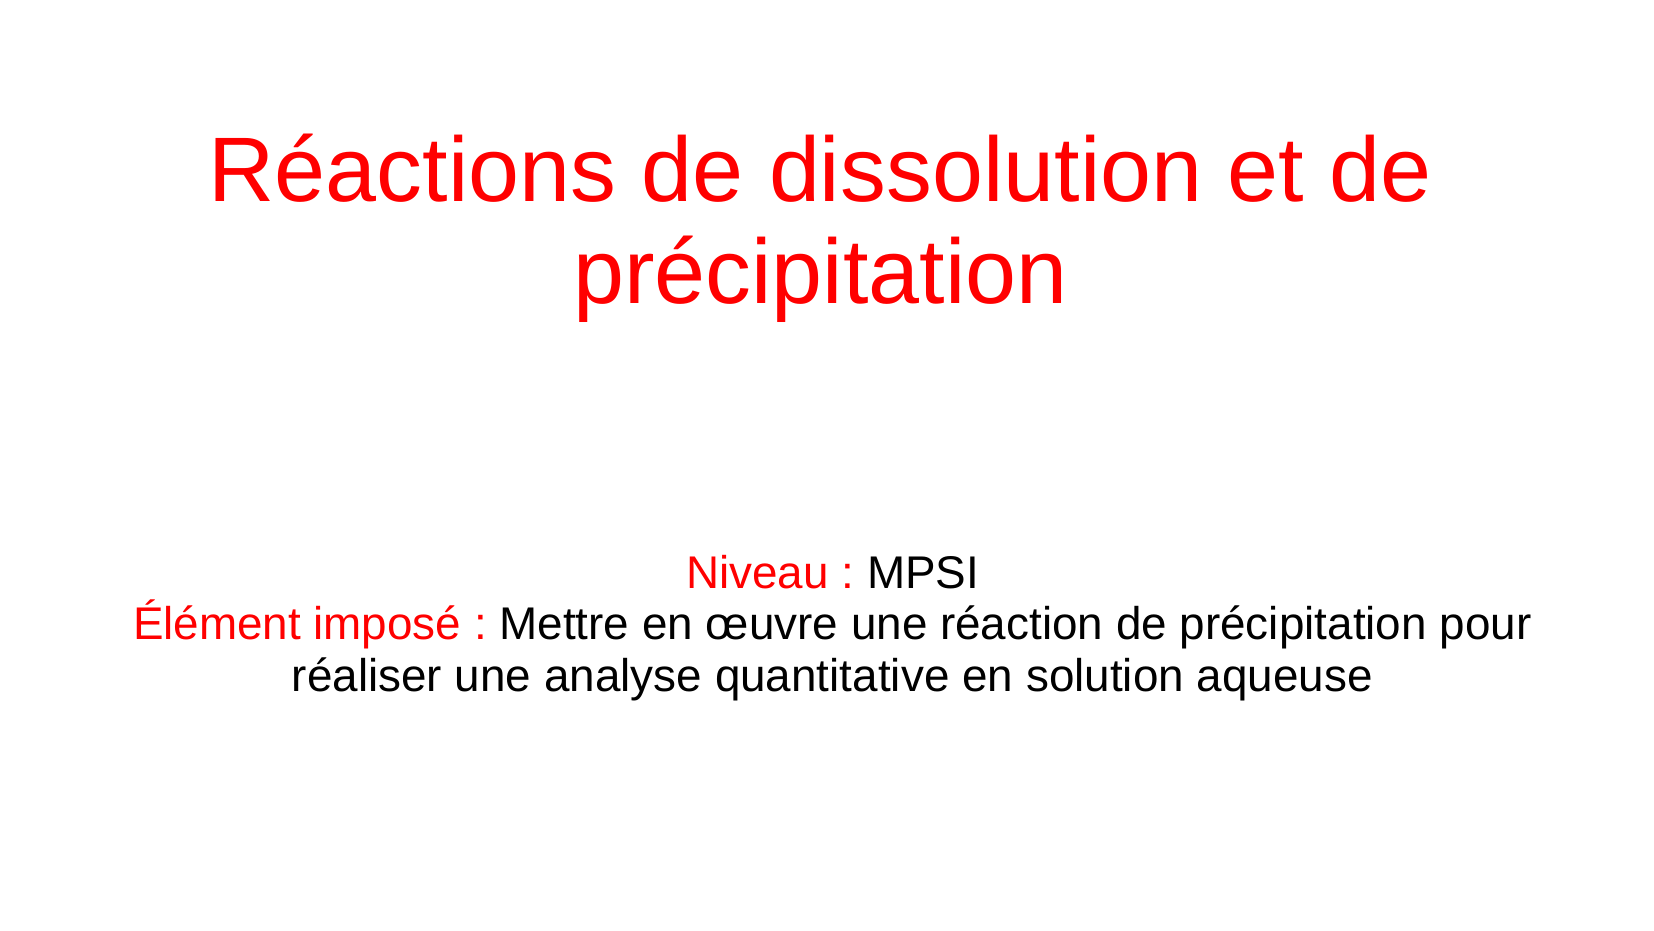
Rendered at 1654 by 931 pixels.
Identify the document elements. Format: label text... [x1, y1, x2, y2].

title Réactions de dissolution et de précipitation [76, 118, 1565, 324]
subtitle Niveau : MPSI Élément imposé : Mettre en œuvre une réaction de précipitation pour réaliser une analyse quantitative en solution aqueuse [88, 472, 1577, 776]
